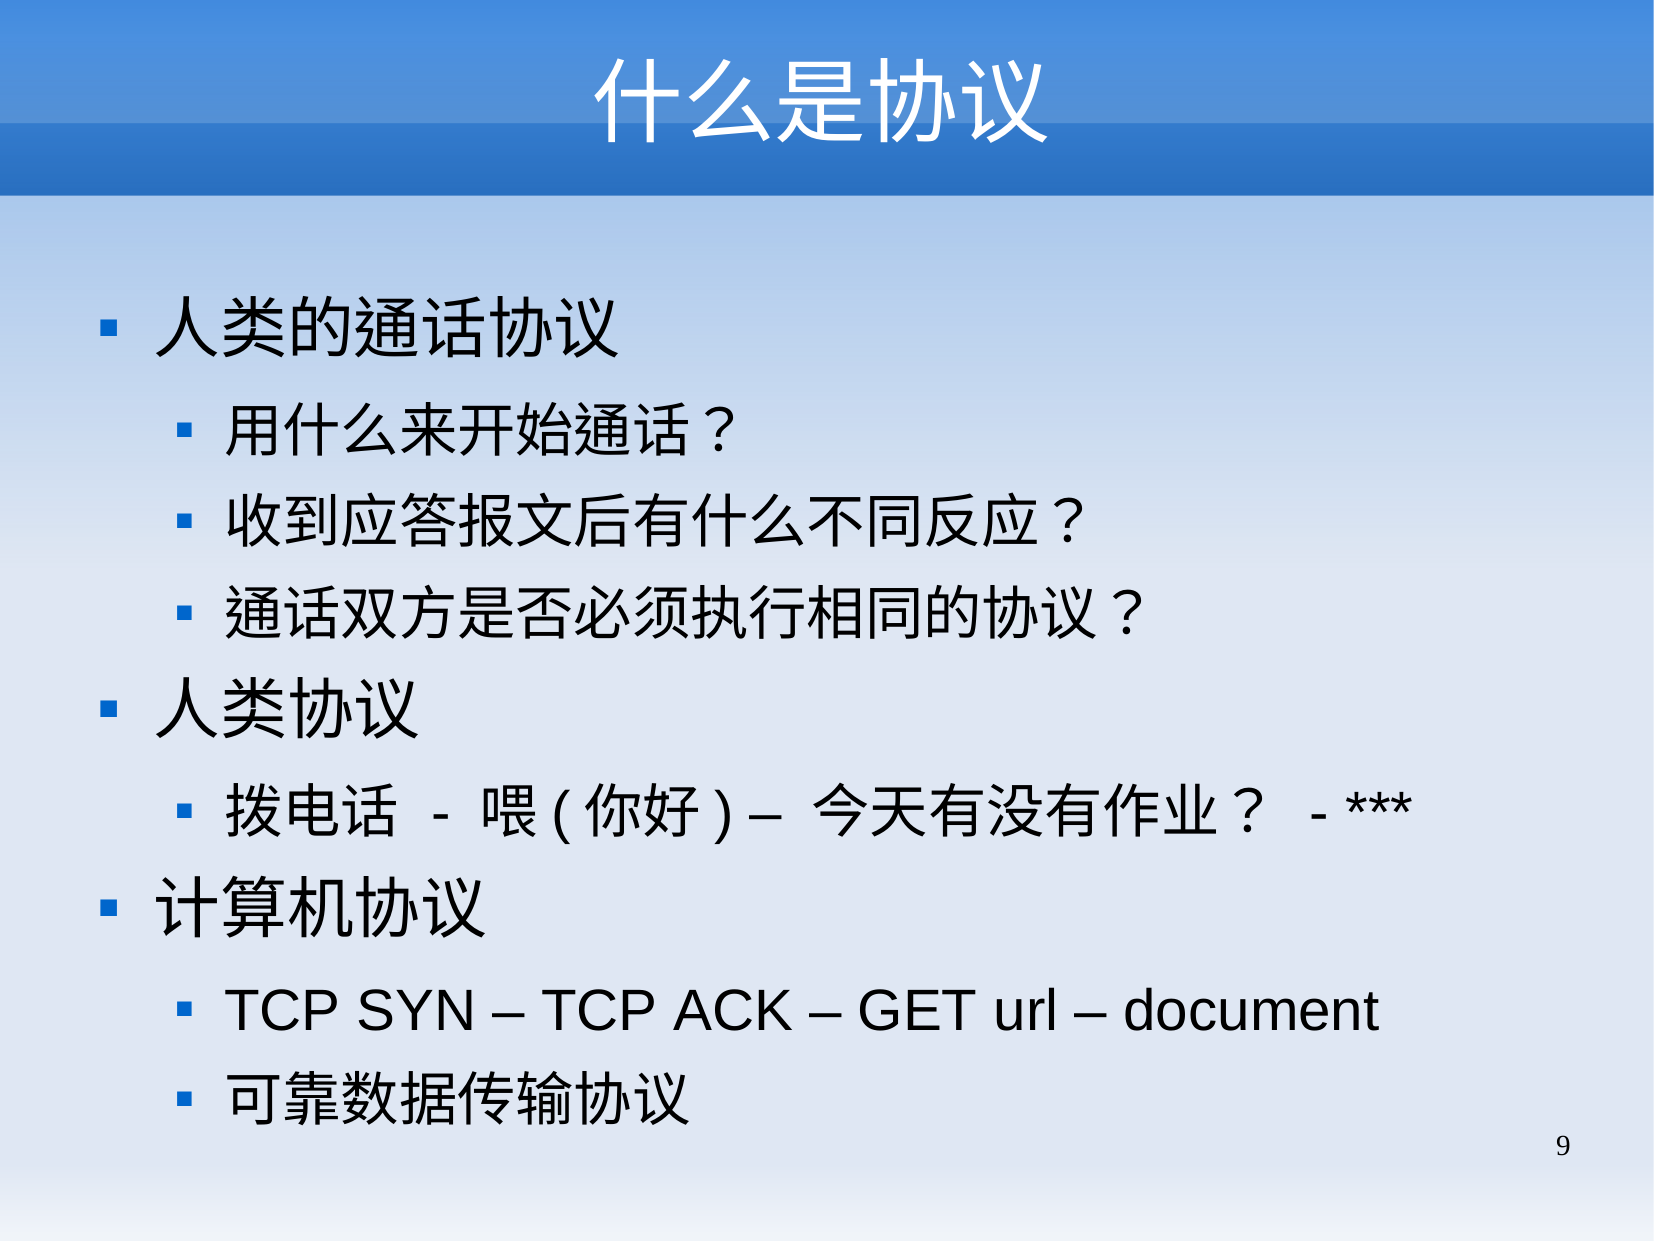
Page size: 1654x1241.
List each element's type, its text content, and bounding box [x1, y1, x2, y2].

picture [0, 0, 1654, 1241]
title 什么是协议 [76, 0, 1565, 208]
list 人类的通话协议 用什么来开始通话？ 收到应答报文后有什么不同反应？ 通话双方是否必须执行相同的协议？ 人类协议 拨电话 - 喂(你好) – 今天有没有作业？ - *** 计算机协议 TCP SYN – TCP ACK – GET url – document 可靠数据传输协议 [82, 290, 1571, 1134]
